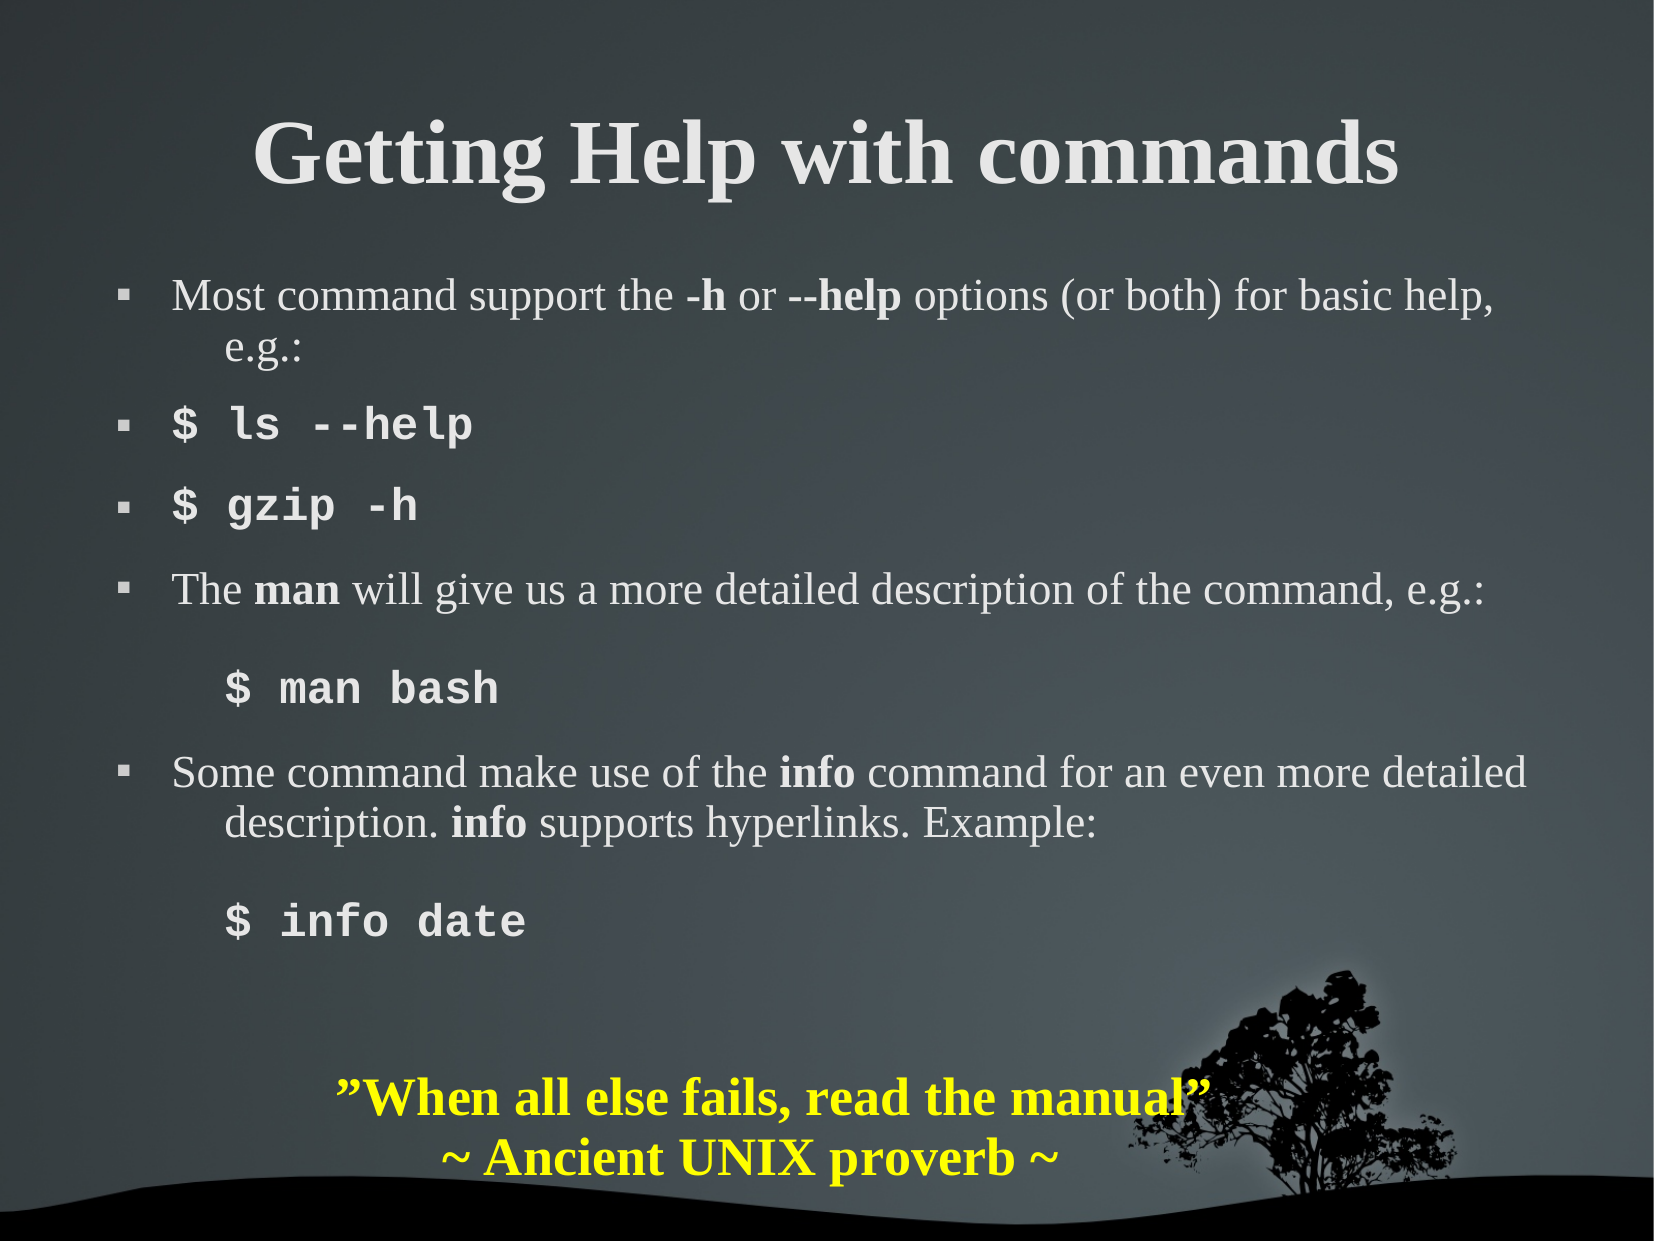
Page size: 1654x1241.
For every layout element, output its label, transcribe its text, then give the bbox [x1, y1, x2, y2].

title Getting Help with commands [82, 49, 1571, 257]
picture [0, 0, 1654, 1241]
text_box ”When all else fails, read the manual” ~ Ancient UNIX proverb ~ [246, 1066, 1467, 1226]
list Most command support the -h or --help options (or both) for basic help, e.g.: $ ls --help $ gzip -h The man will give us a more detailed description of the command, e.g.: $ man bash Some command make use of the info command for an even more detailed description. info supports hyperlinks. Example: $ info date [82, 270, 1571, 1226]
